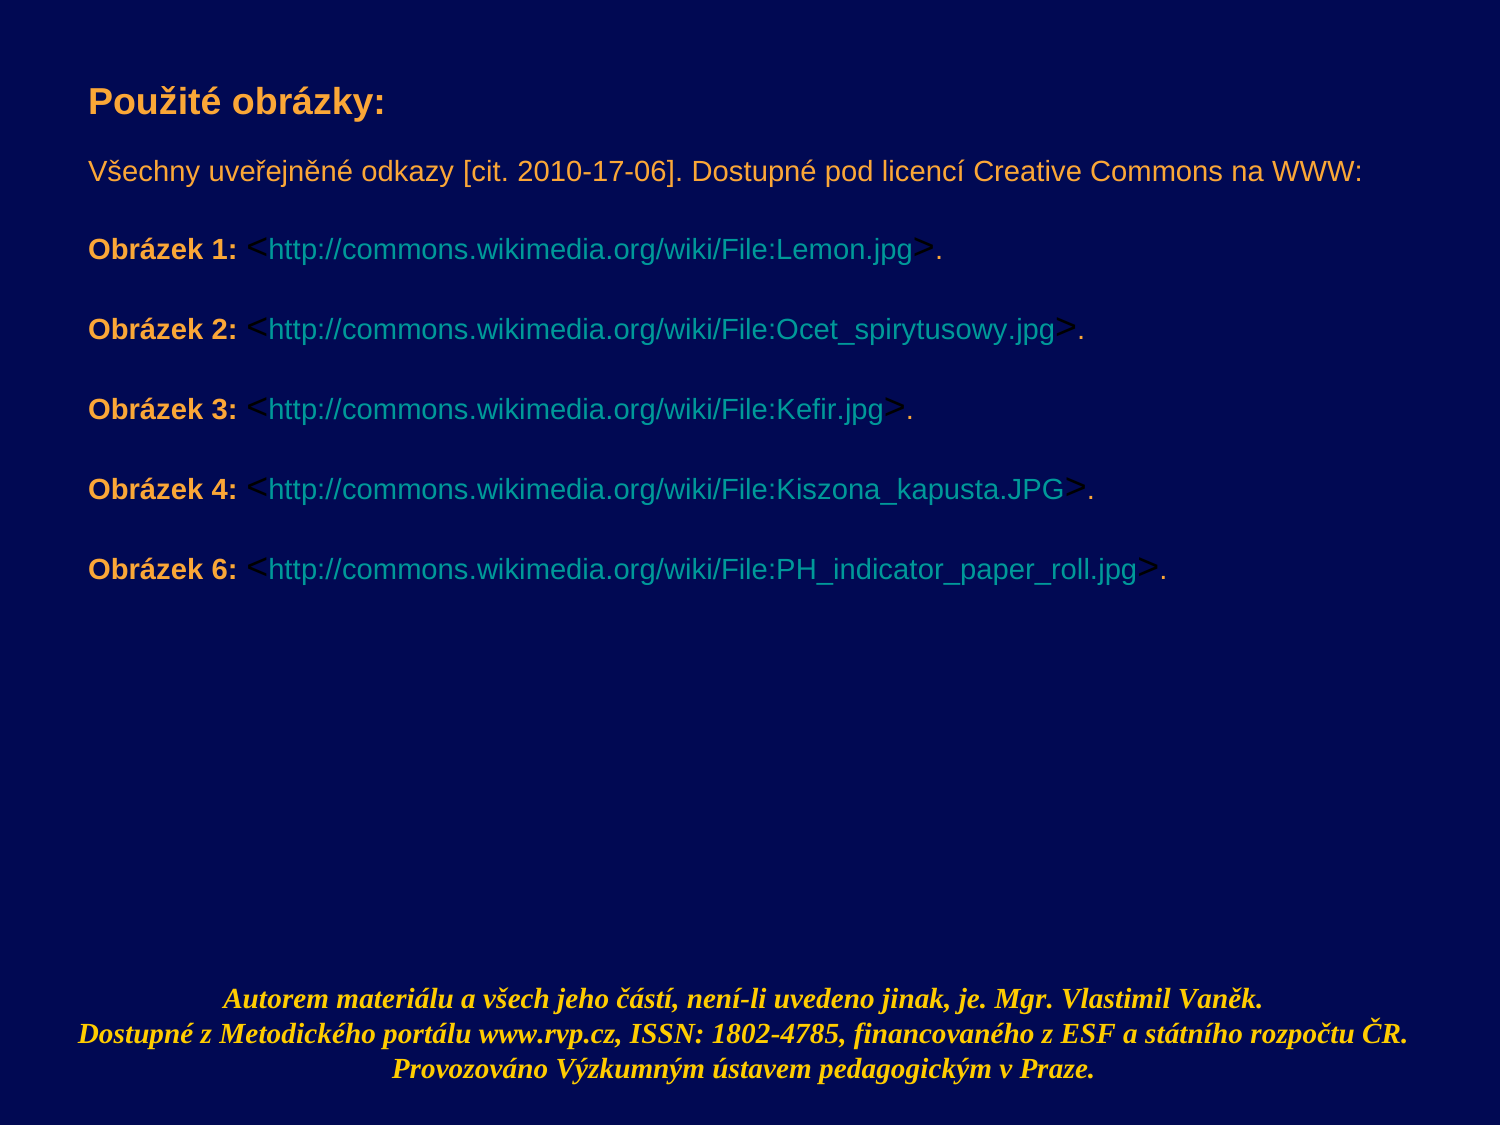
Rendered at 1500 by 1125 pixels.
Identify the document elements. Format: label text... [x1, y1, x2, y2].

text_box Autorem materiálu a všech jeho částí, není-li uvedeno jinak, je. Mgr. Vlastimil Vaněk. Dostupné z Metodického portálu www.rvp.cz, ISSN: 1802-4785, financovaného z ESF a státního rozpočtu ČR. Provozováno Výzkumným ústavem pedagogickým v Praze. [41, 971, 1447, 1125]
text_box Použité obrázky: Všechny uveřejněné odkazy [cit. 2010-17-06]. Dostupné pod licencí Creative Commons na WWW: Obrázek 1: <http://commons.wikimedia.org/wiki/File:Lemon.jpg>. Obrázek 2: <http://commons.wikimedia.org/wiki/File:Ocet_spirytusowy.jpg>. Obrázek 3: <http://commons.wikimedia.org/wiki/File:Kefir.jpg>. Obrázek 4: <http://commons.wikimedia.org/wiki/File:Kiszona_kapusta.JPG>. Obrázek 6: <http://commons.wikimedia.org/wiki/File:PH_indicator_paper_roll.jpg>. [73, 69, 1436, 665]
